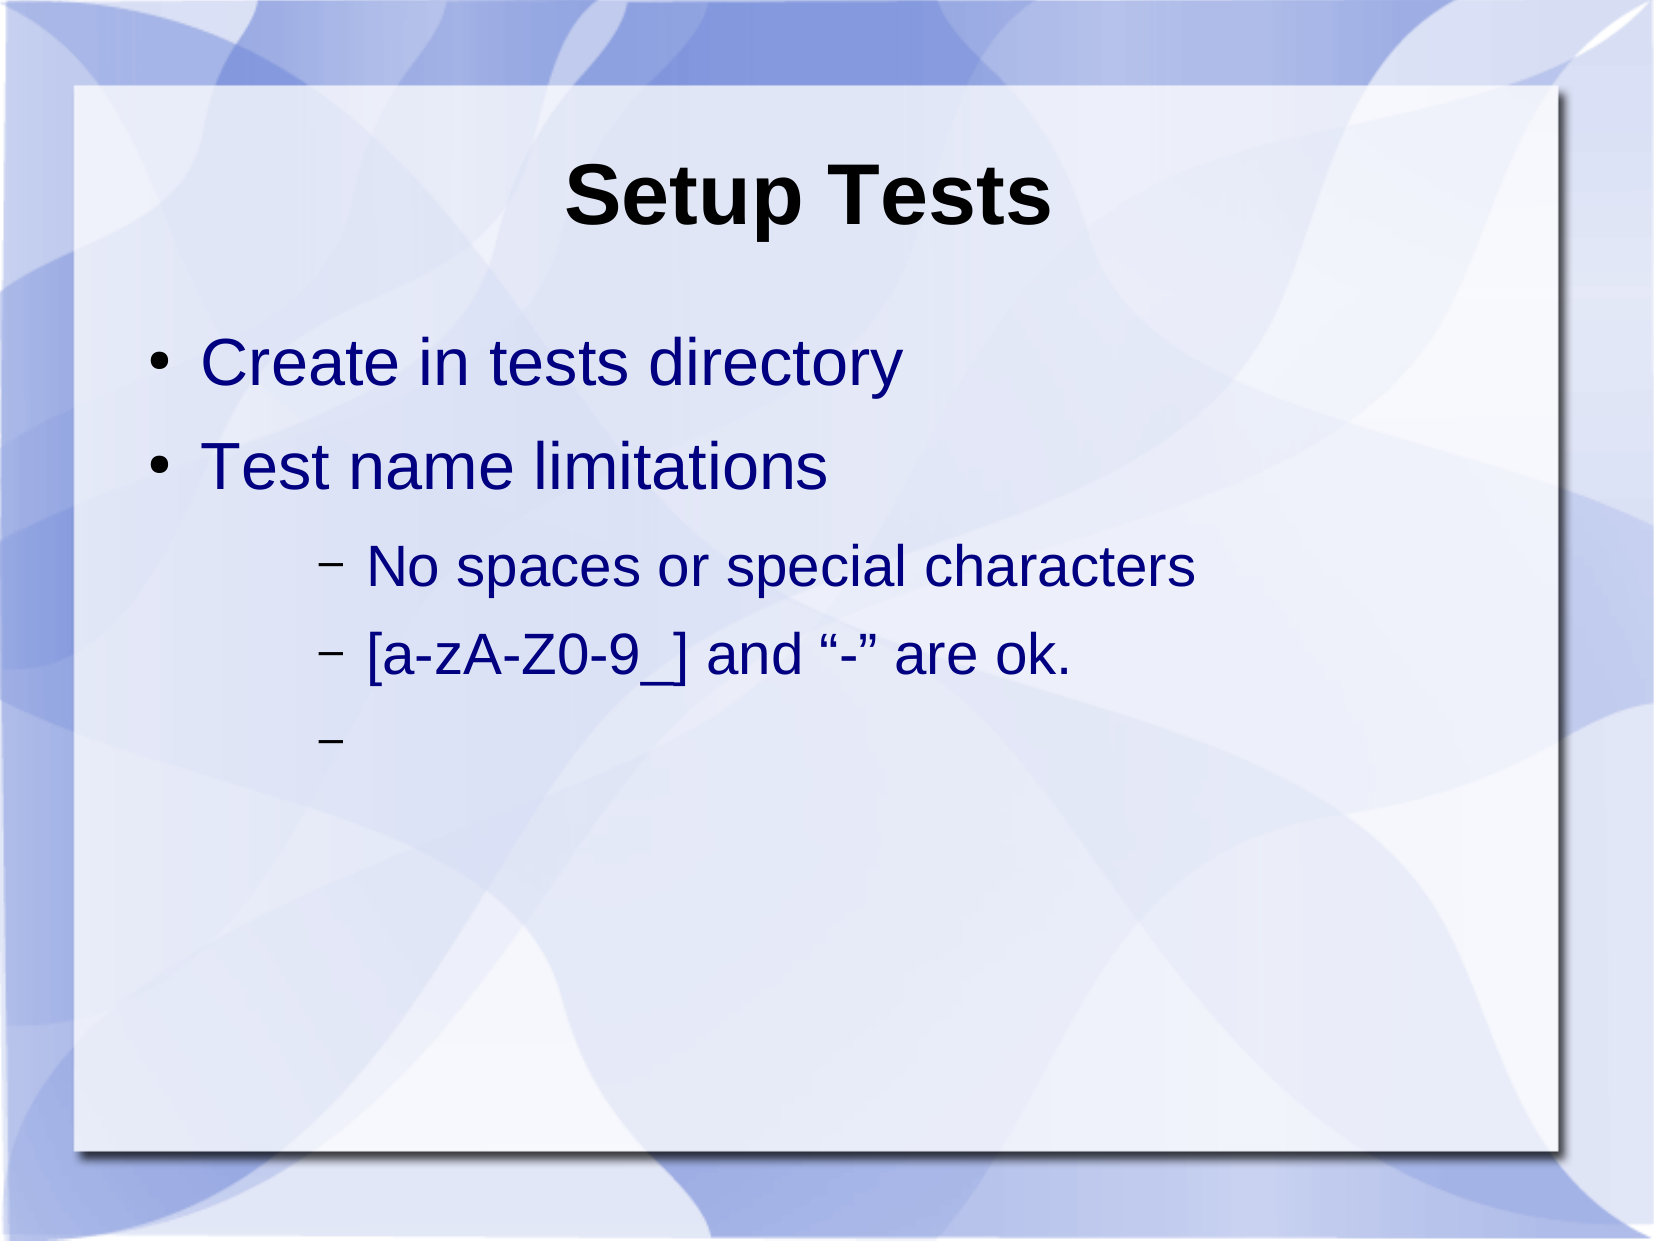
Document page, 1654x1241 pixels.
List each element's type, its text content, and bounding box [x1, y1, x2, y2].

picture [0, 0, 1654, 1241]
title Setup Tests [82, 90, 1536, 298]
list Create in tests directory Test name limitations No spaces or special characters [a-zA-Z0-9_] and “-” are ok. [129, 324, 1489, 1045]
